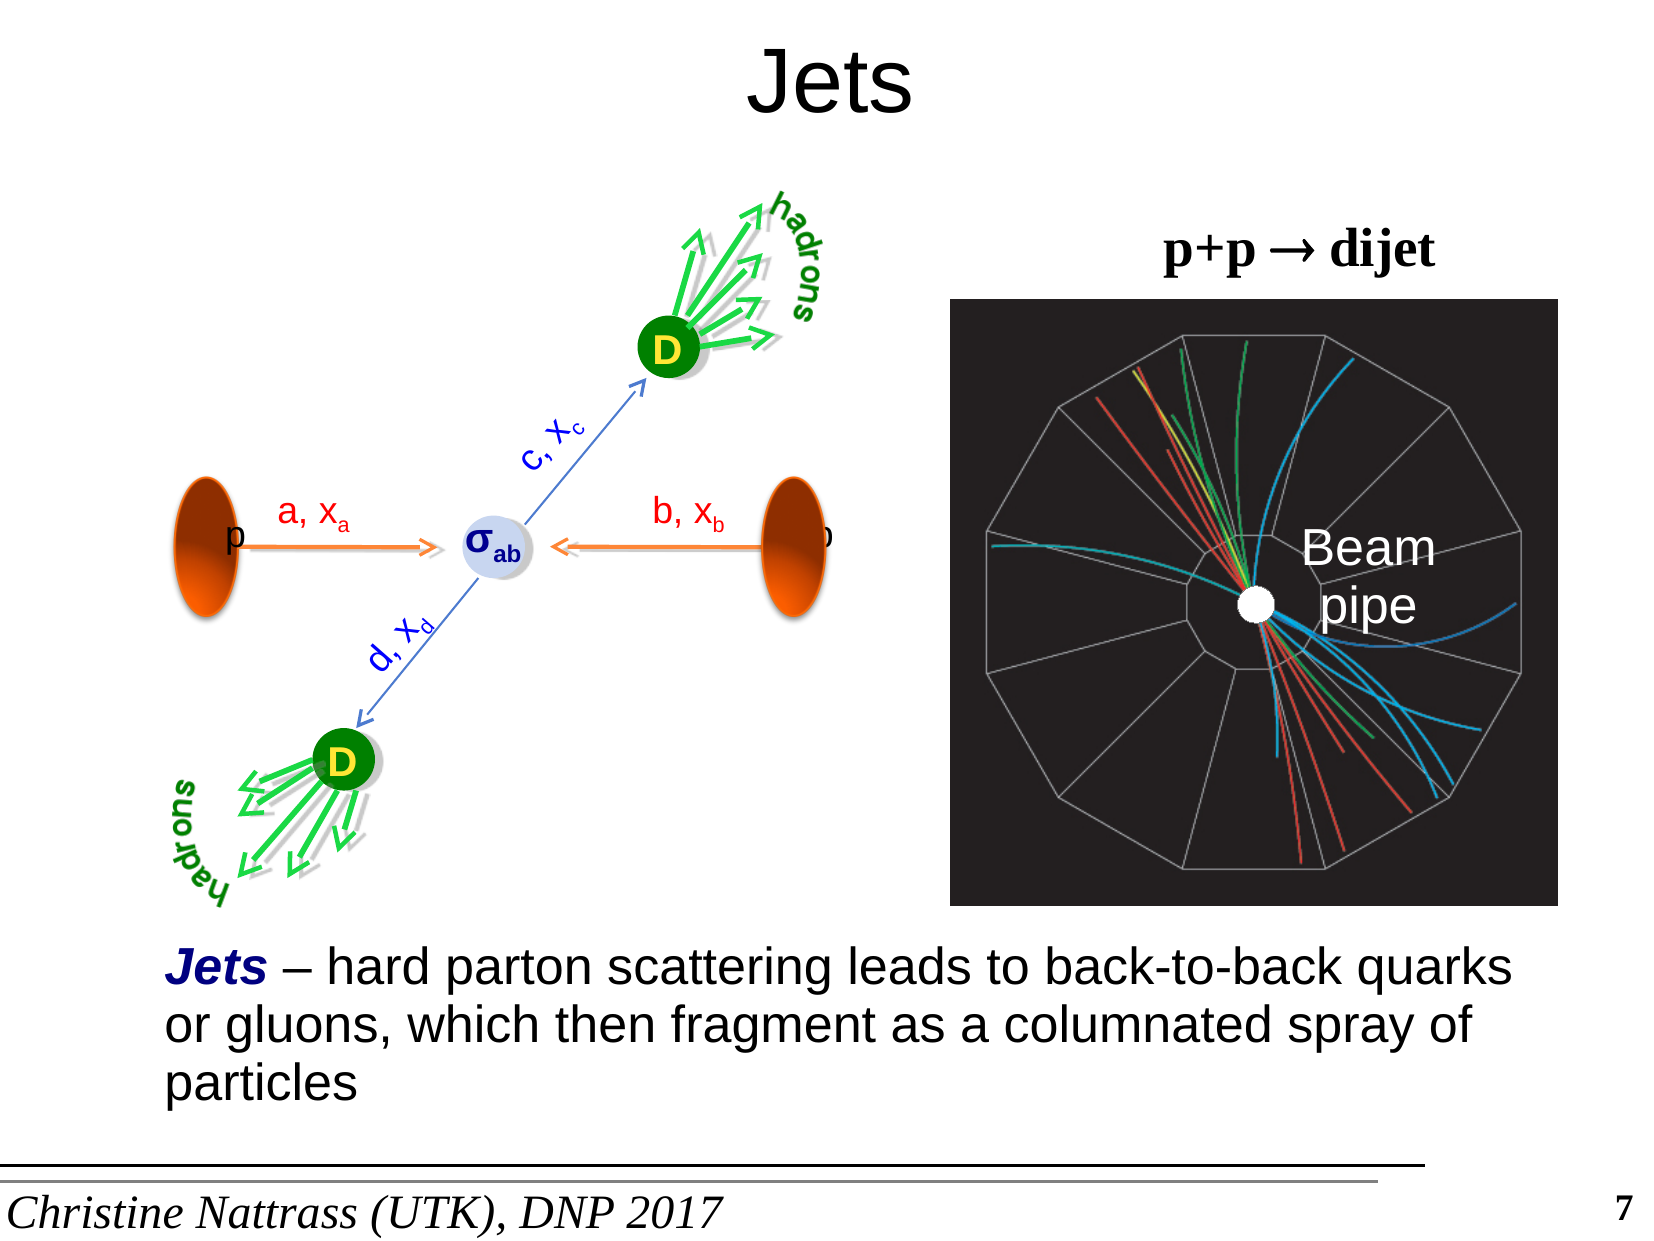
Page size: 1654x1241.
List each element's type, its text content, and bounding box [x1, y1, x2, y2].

text_box D [637, 315, 725, 381]
title Jets [86, 11, 1575, 150]
text_box Jets – hard parton scattering leads to back-to-back quarks or gluons, which then fragment as a columnated spray of particles [149, 929, 1575, 1121]
text_box c, xc [489, 352, 631, 501]
text_box d, xd [337, 553, 479, 702]
text_box Beam pipe [1274, 510, 1463, 643]
text_box p [231, 529, 238, 545]
text_box p+p  dijet [1149, 209, 1464, 287]
picture [751, 470, 837, 630]
text_box a, xa [262, 477, 401, 545]
text_box p [174, 502, 238, 563]
text_box [1237, 585, 1274, 624]
picture [709, 189, 824, 359]
picture [163, 470, 249, 630]
text_box σab [450, 503, 588, 576]
text_box b, xb [637, 477, 776, 545]
picture [171, 742, 275, 909]
picture [950, 299, 1558, 906]
text_box D [312, 726, 401, 793]
